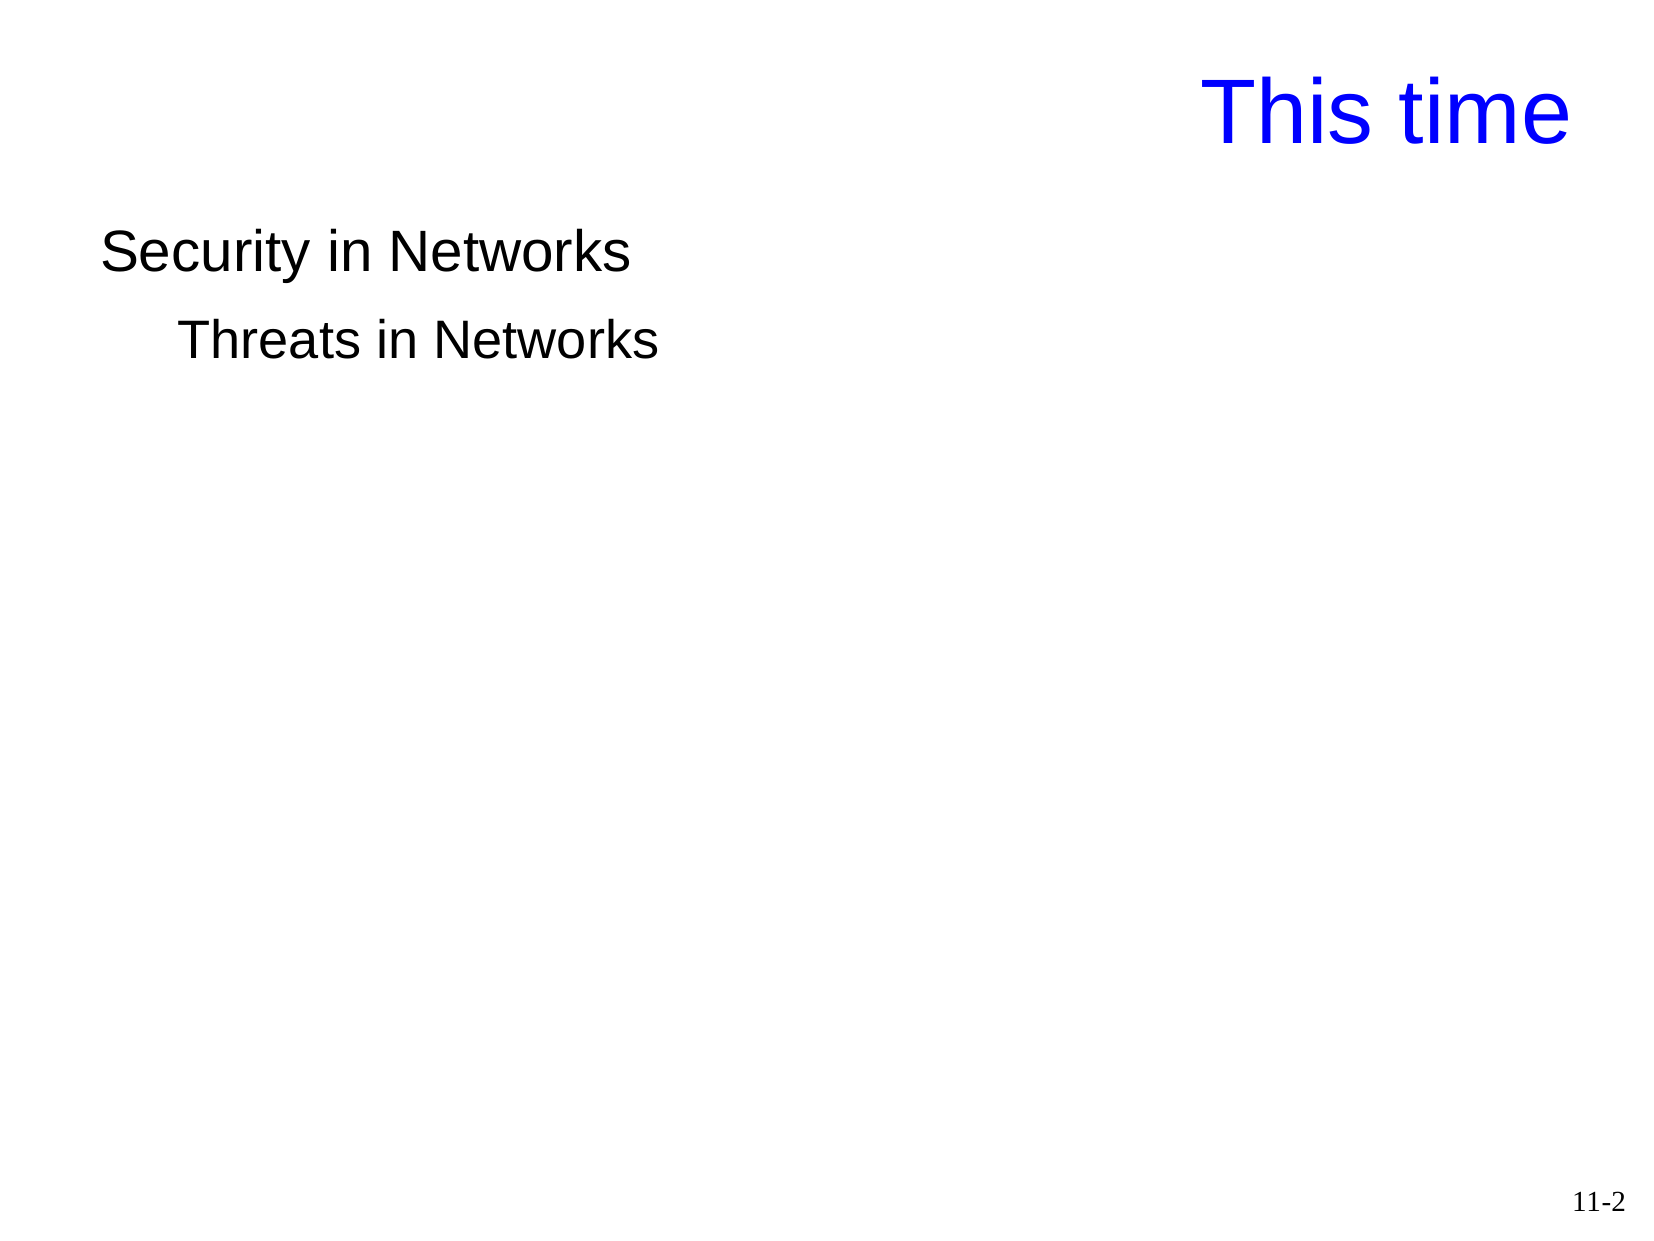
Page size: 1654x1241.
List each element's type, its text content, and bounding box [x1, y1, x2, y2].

title This time [84, 18, 1573, 211]
list Security in Networks Threats in Networks [82, 223, 1571, 1141]
